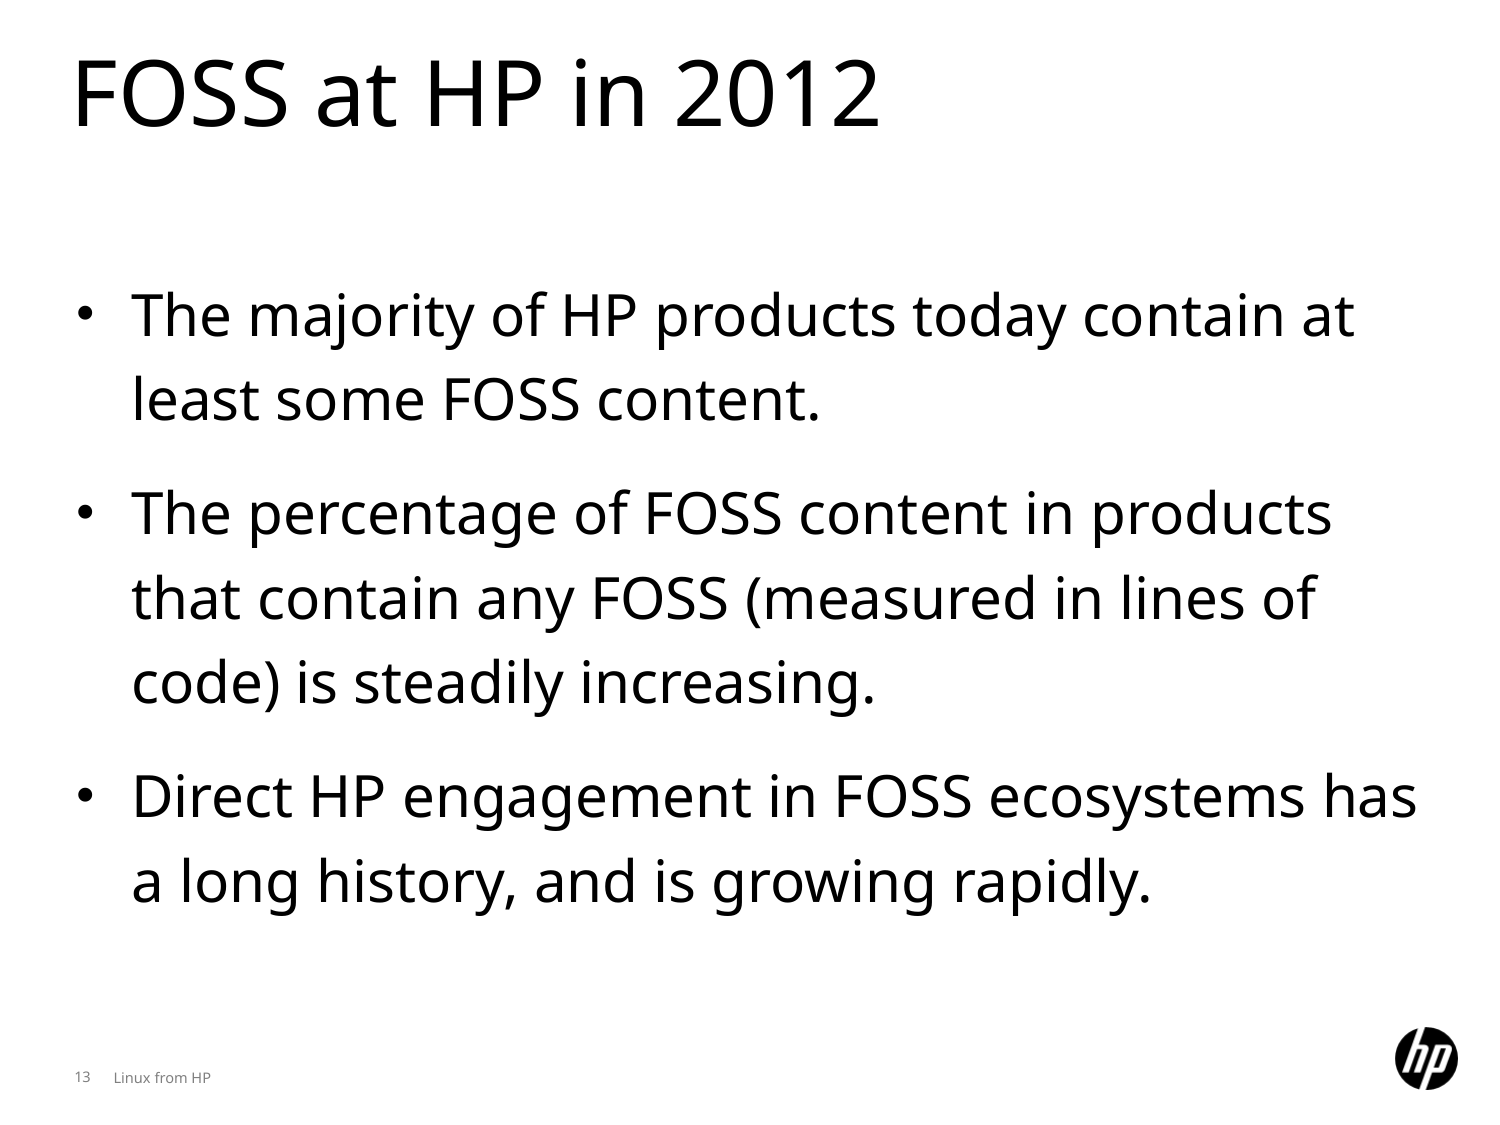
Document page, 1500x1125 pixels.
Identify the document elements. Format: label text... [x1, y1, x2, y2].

title FOSS at HP in 2012 [55, 68, 1430, 213]
picture [1393, 1025, 1460, 1092]
list The majority of HP products today contain at least some FOSS content. The percentage of FOSS content in products that contain any FOSS (measured in lines of code) is steadily increasing. Direct HP engagement in FOSS ecosystems has a long history, and is growing rapidly. [75, 263, 1425, 1006]
